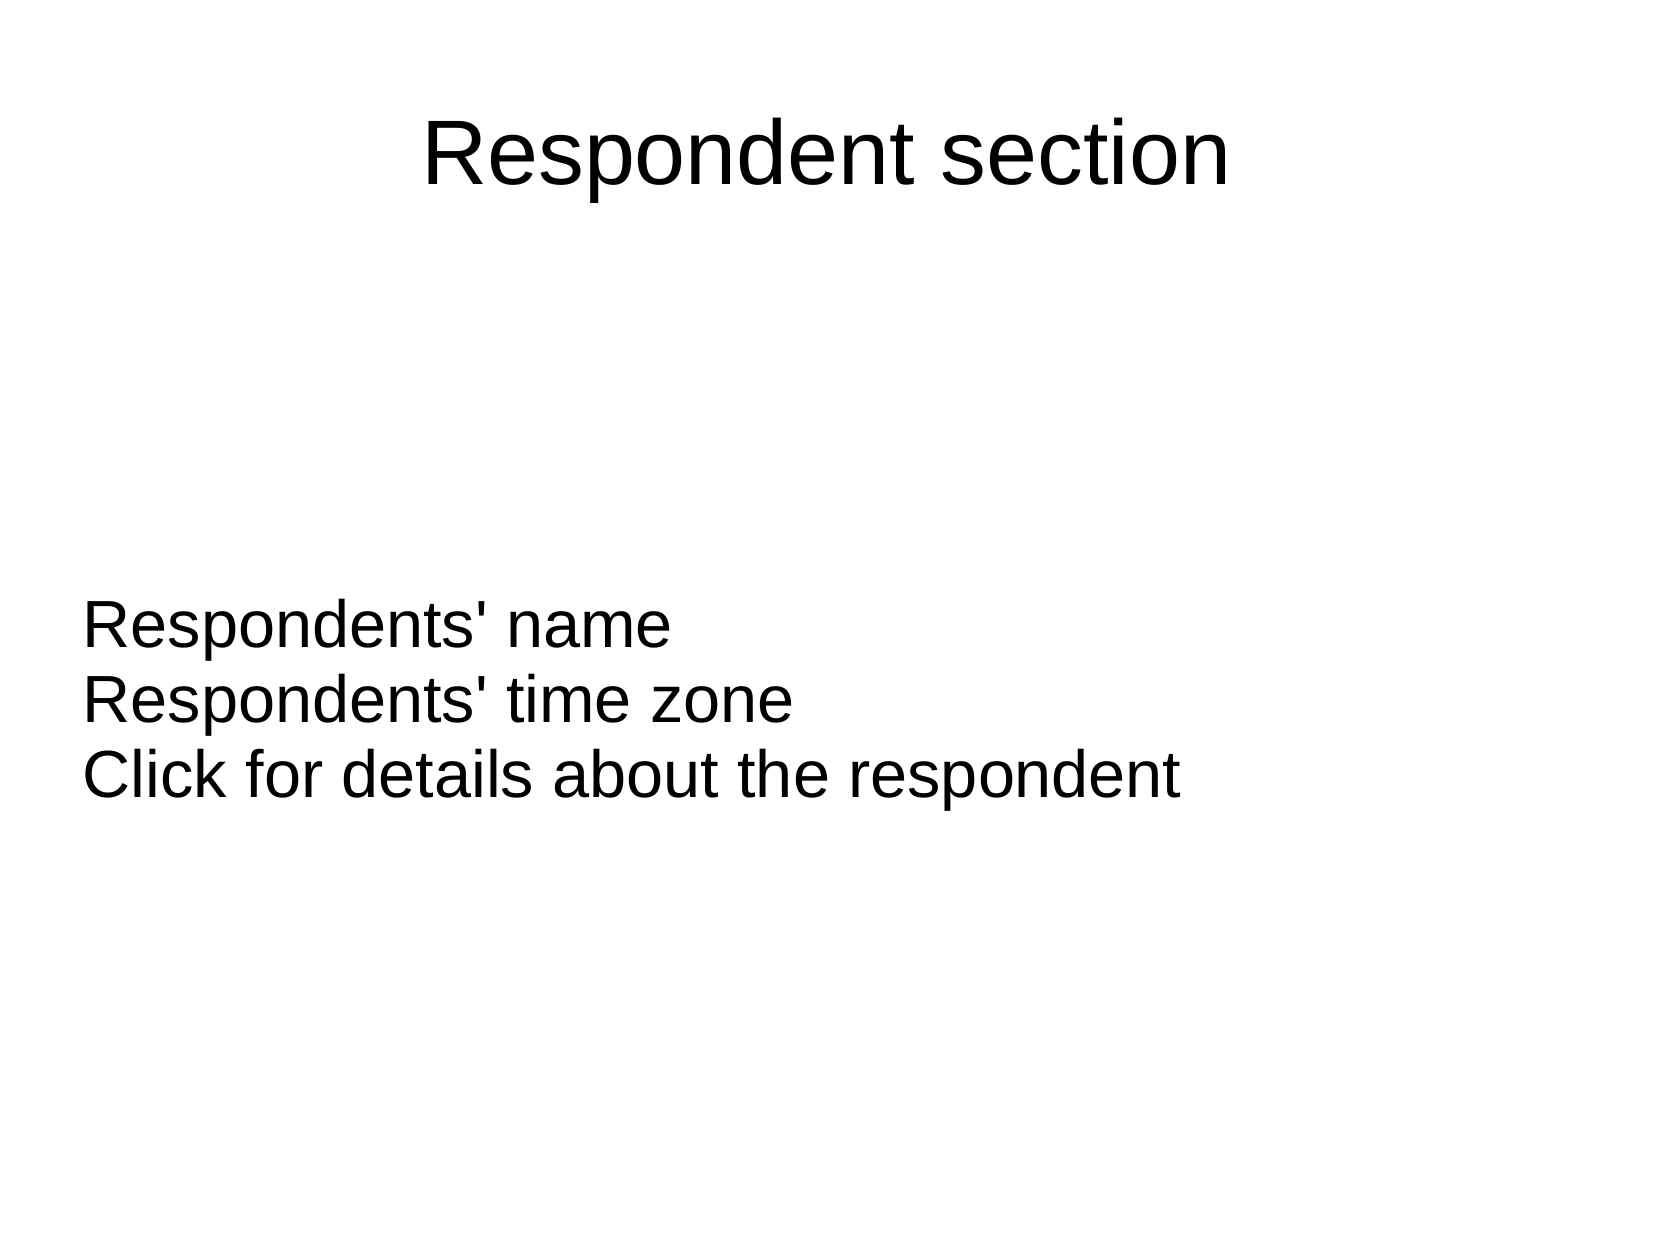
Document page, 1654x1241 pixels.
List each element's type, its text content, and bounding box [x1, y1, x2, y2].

subtitle Respondents' name Respondents' time zone Click for details about the respondent [82, 297, 1571, 1102]
title Respondent section [82, 49, 1571, 257]
